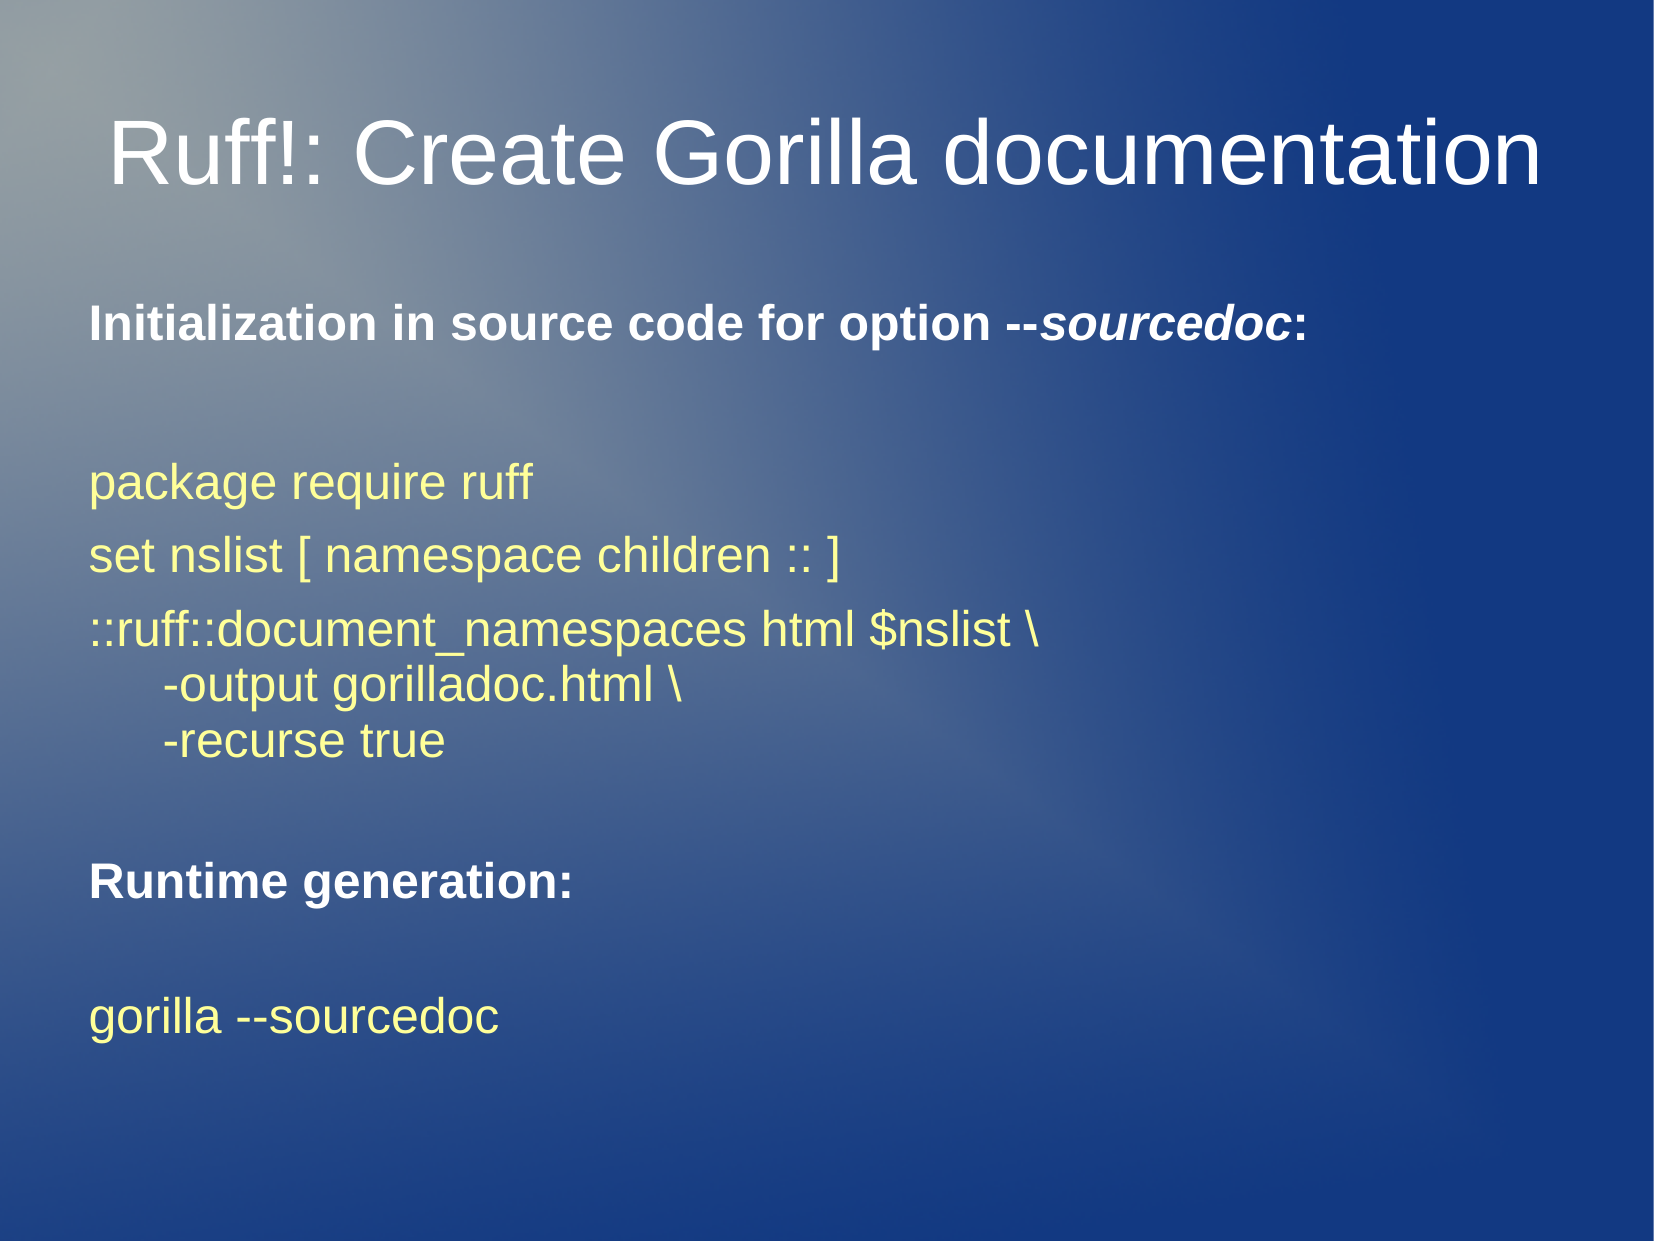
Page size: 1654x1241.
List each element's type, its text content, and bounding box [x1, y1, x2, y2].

text_box Initialization in source code for option --sourcedoc: package require ruff set nslist [ namespace children :: ] ::ruff::document_namespaces html $nslist \ -output gorilladoc.html \ -recurse true Runtime generation: gorilla --sourcedoc [88, 295, 1595, 1101]
title Ruff!: Create Gorilla documentation [82, 49, 1571, 257]
picture [0, 0, 1654, 1241]
